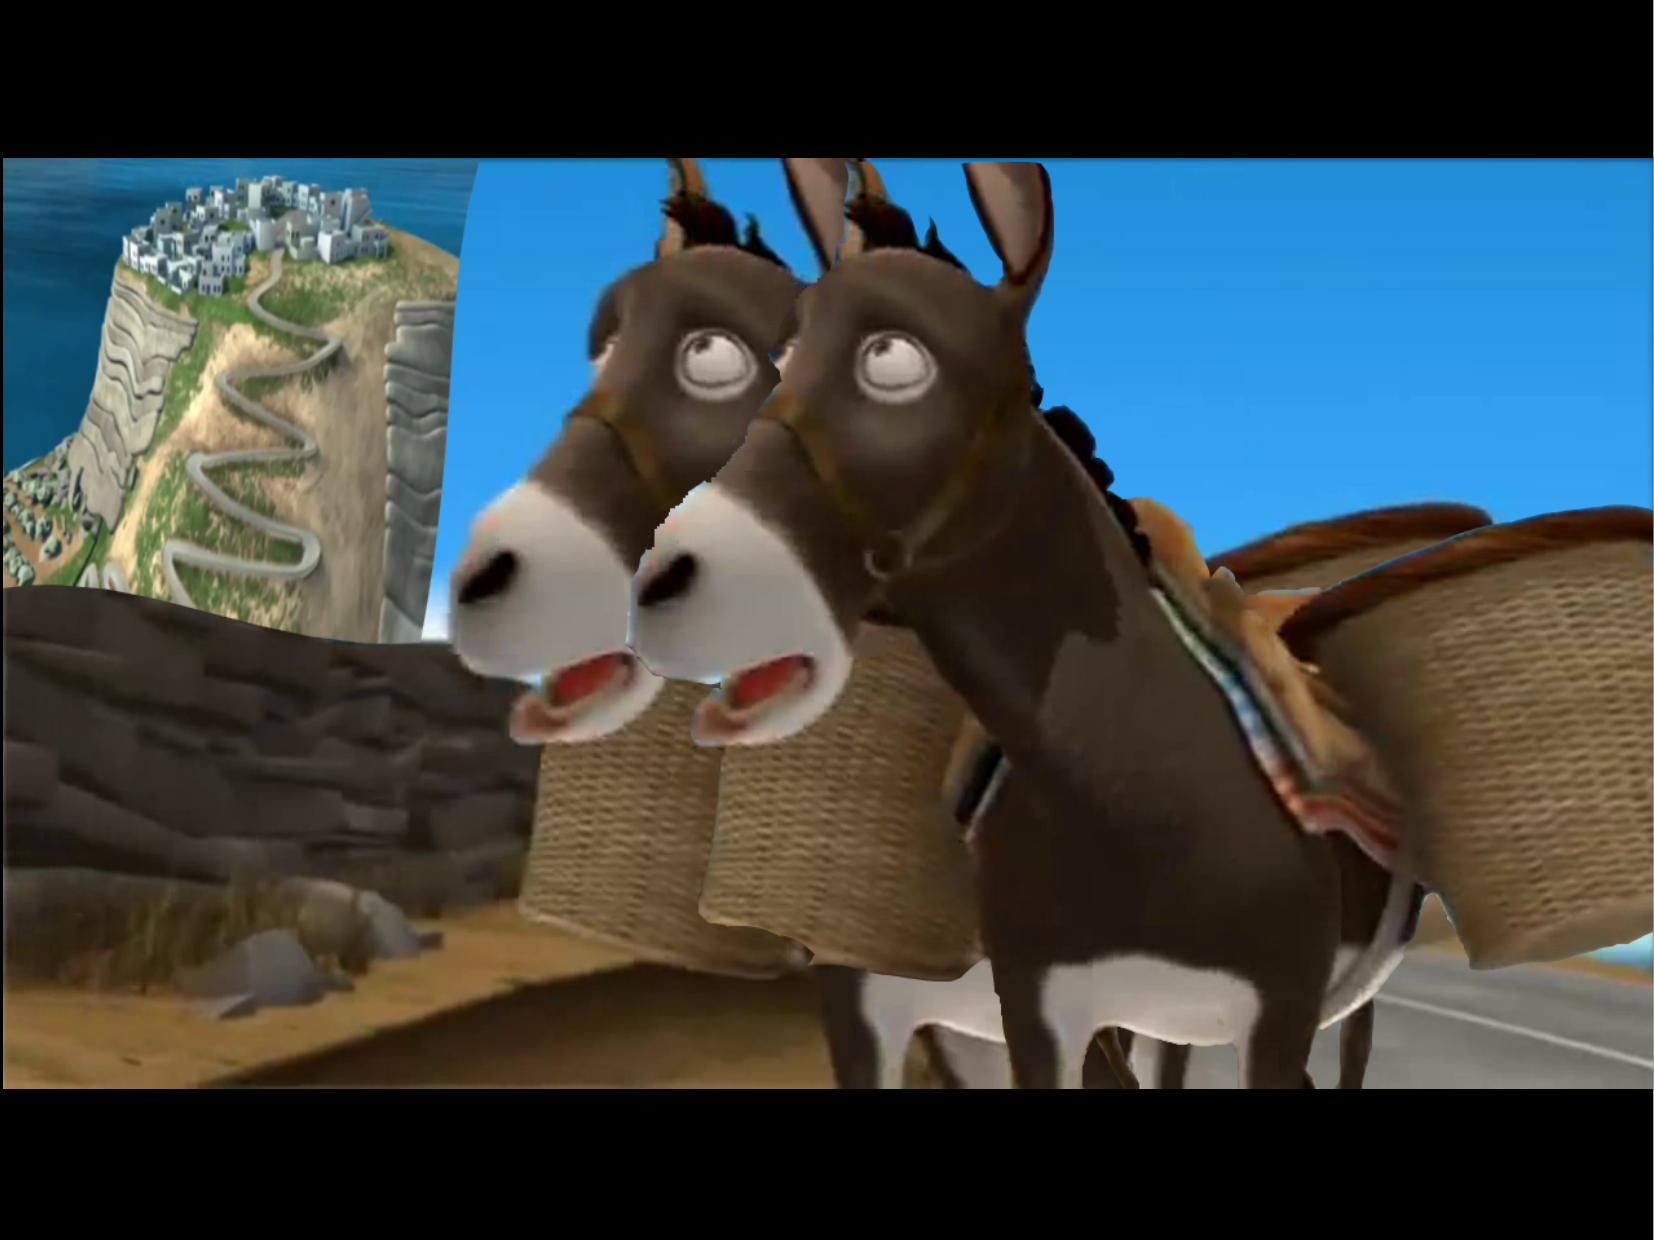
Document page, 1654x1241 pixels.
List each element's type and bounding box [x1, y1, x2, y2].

picture [3, 158, 1654, 1089]
